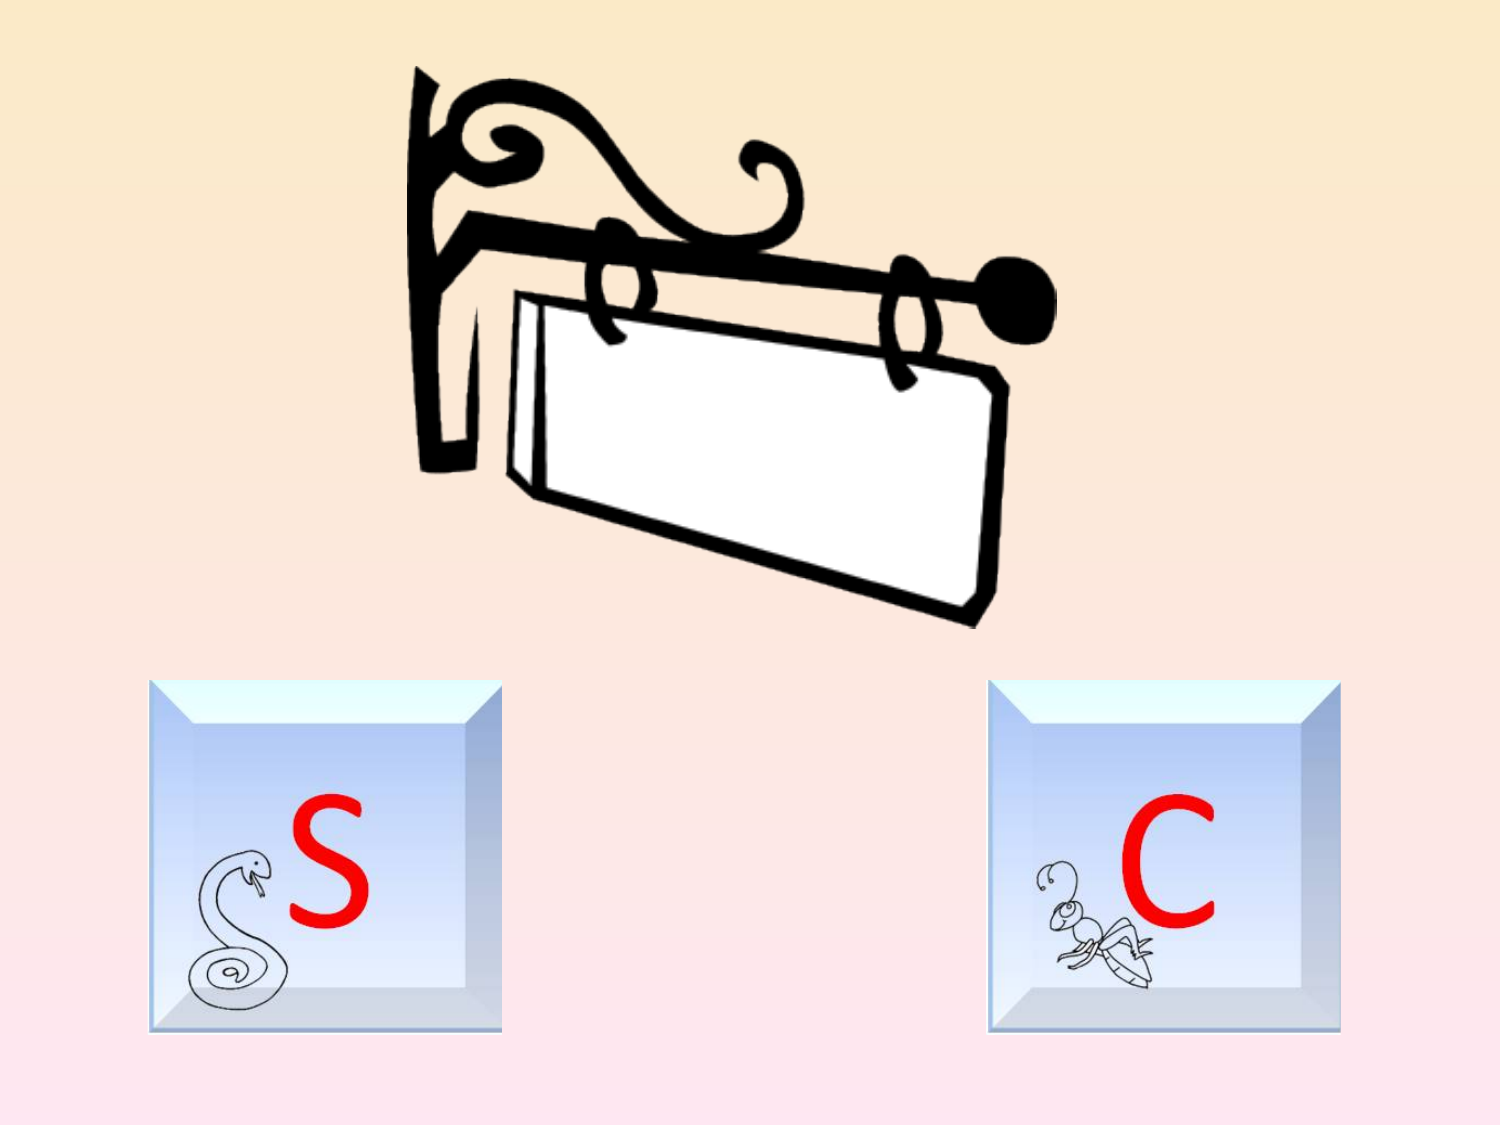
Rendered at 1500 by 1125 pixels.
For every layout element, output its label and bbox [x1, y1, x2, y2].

picture [986, 680, 1341, 1035]
picture [407, 66, 1057, 629]
picture [147, 680, 502, 1035]
